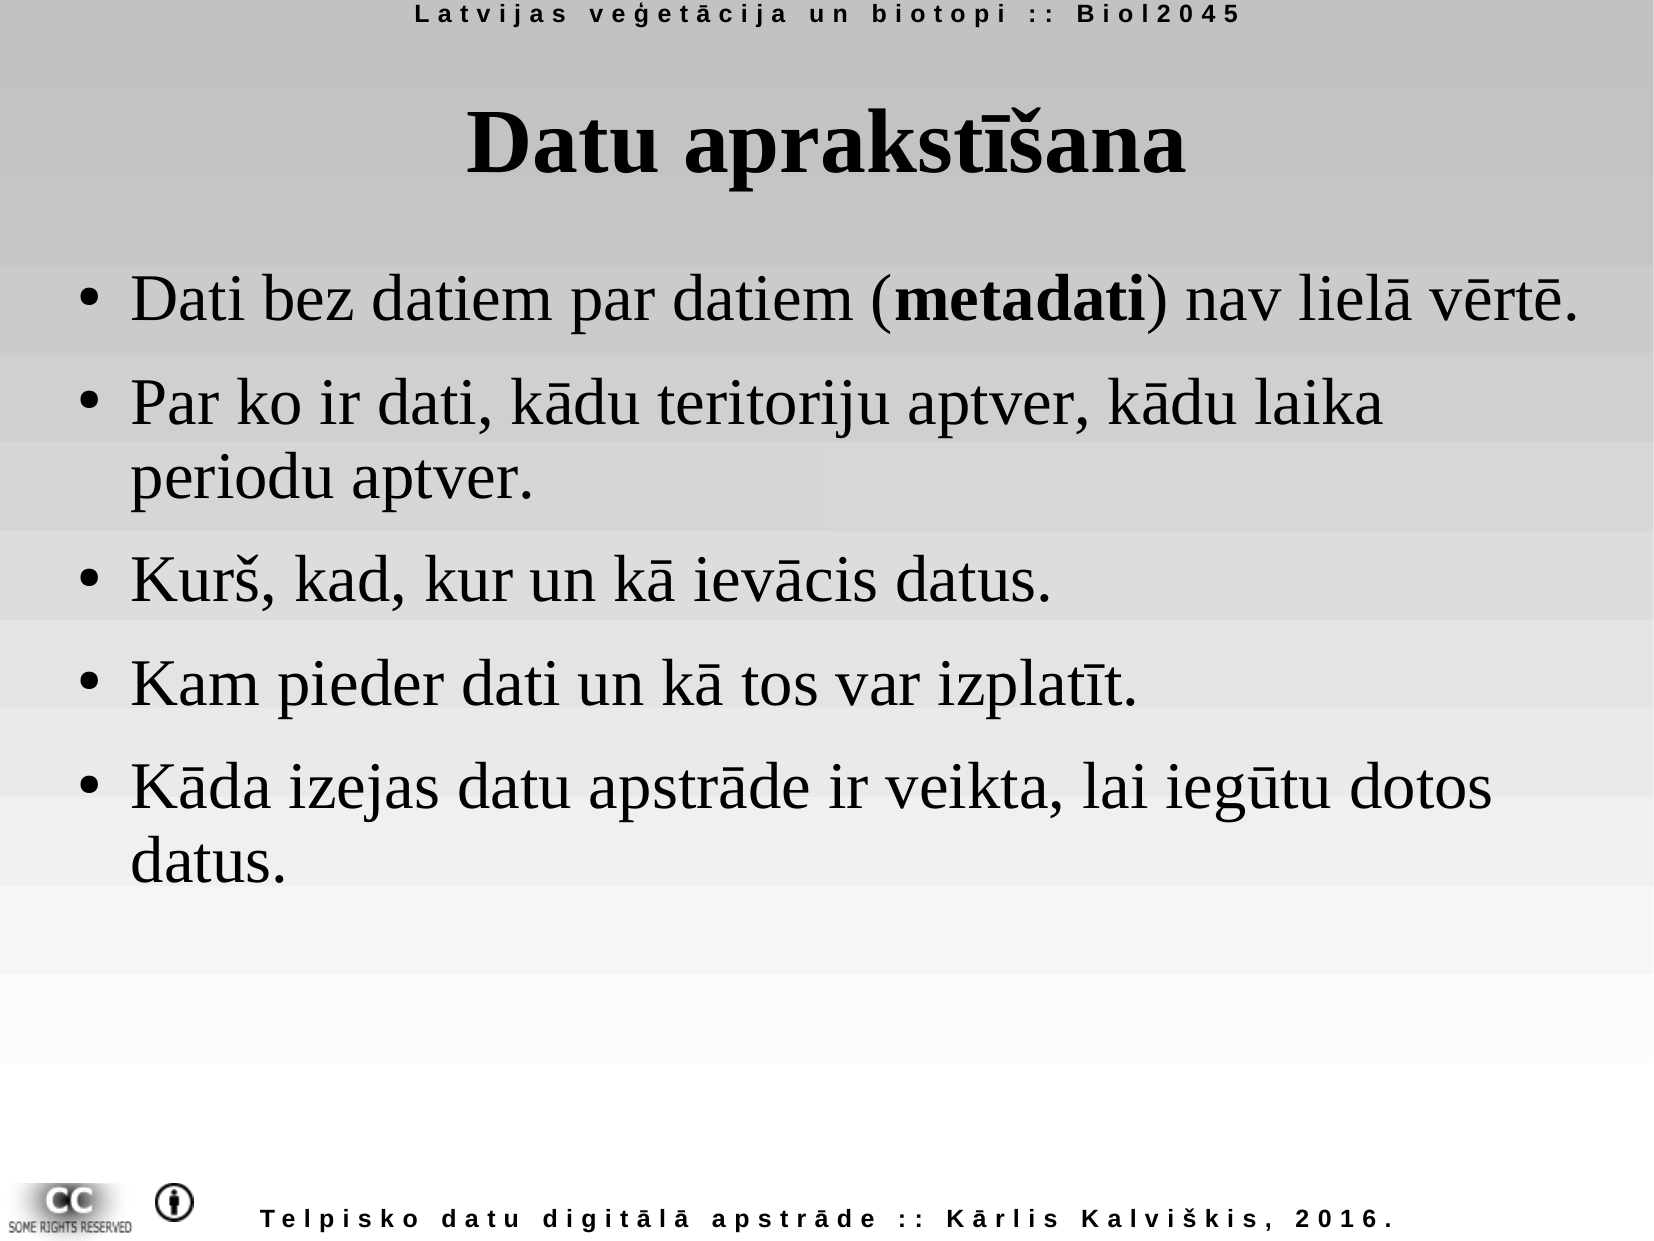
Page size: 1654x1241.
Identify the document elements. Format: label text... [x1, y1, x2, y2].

list Dati bez datiem par datiem (metadati) nav lielā vērtē. Par ko ir dati, kādu teritoriju aptver, kādu laika periodu aptver. Kurš, kad, kur un kā ievācis datus. Kam pieder dati un kā tos var izplatīt. Kāda izejas datu apstrāde ir veikta, lai iegūtu dotos datus. [59, 261, 1596, 981]
title Datu aprakstīšana [59, 37, 1596, 246]
picture [0, 0, 1654, 1241]
